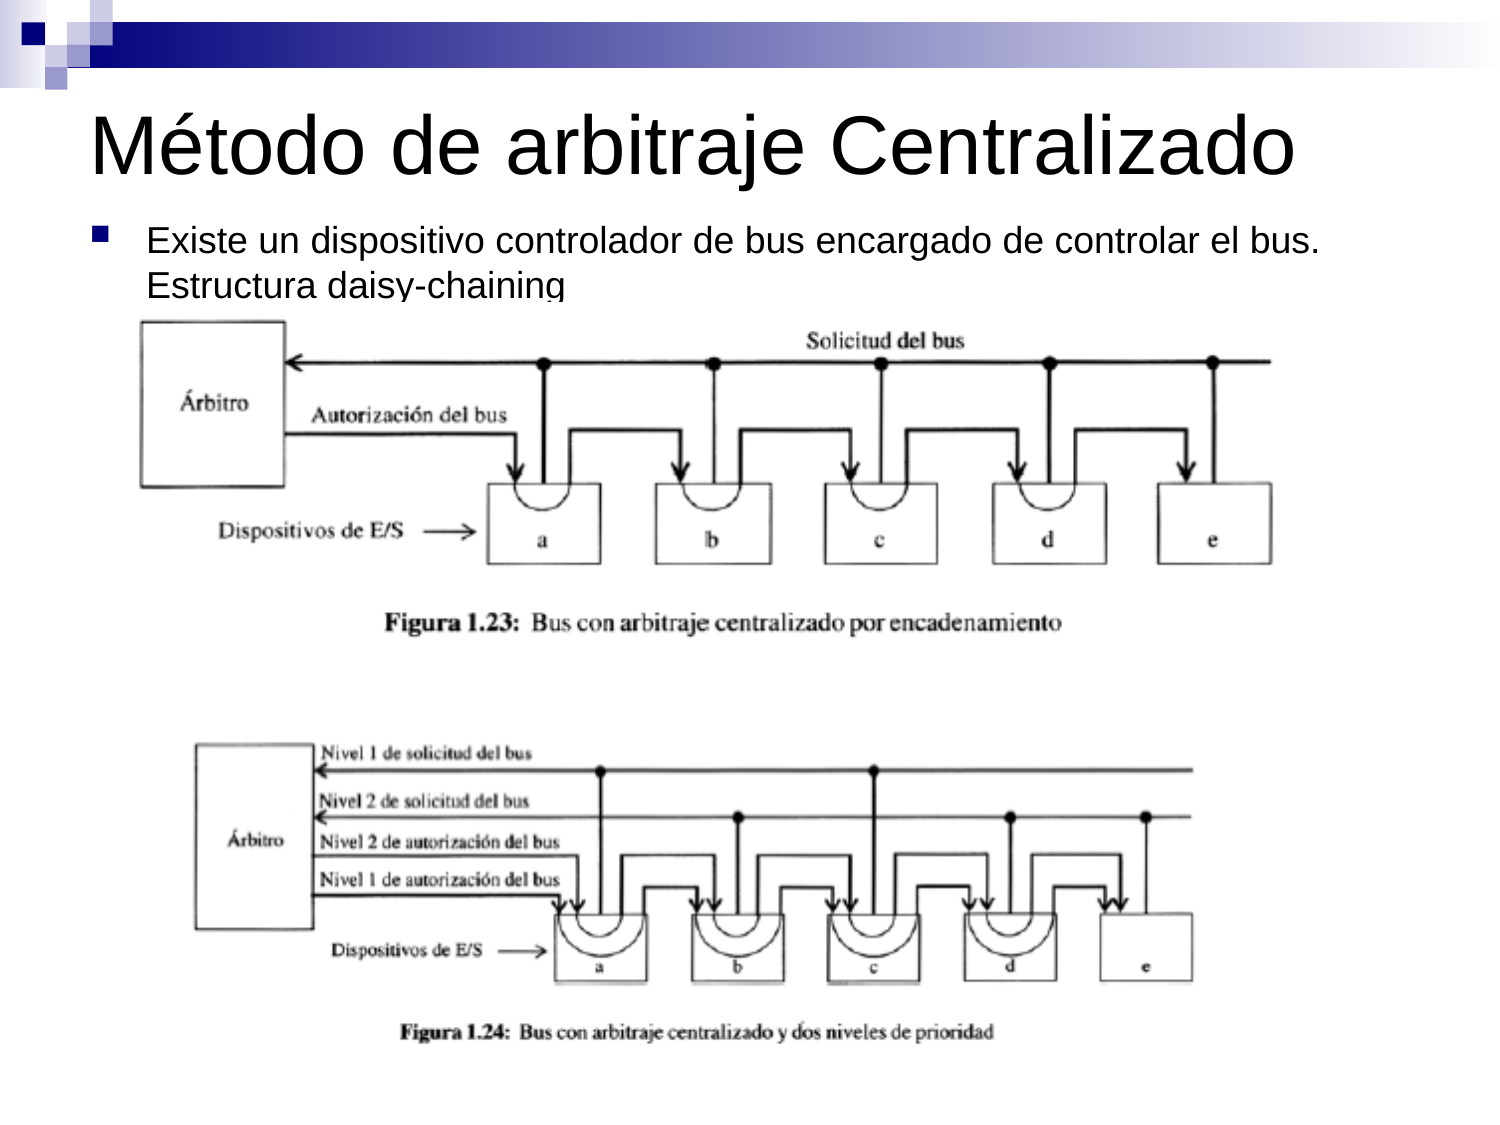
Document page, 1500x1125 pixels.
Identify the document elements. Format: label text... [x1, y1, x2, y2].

list Existe un dispositivo controlador de bus encargado de controlar el bus. Estructura daisy-chaining [75, 208, 1426, 368]
picture [112, 302, 1317, 1070]
title Método de arbitraje Centralizado [75, 74, 1426, 208]
